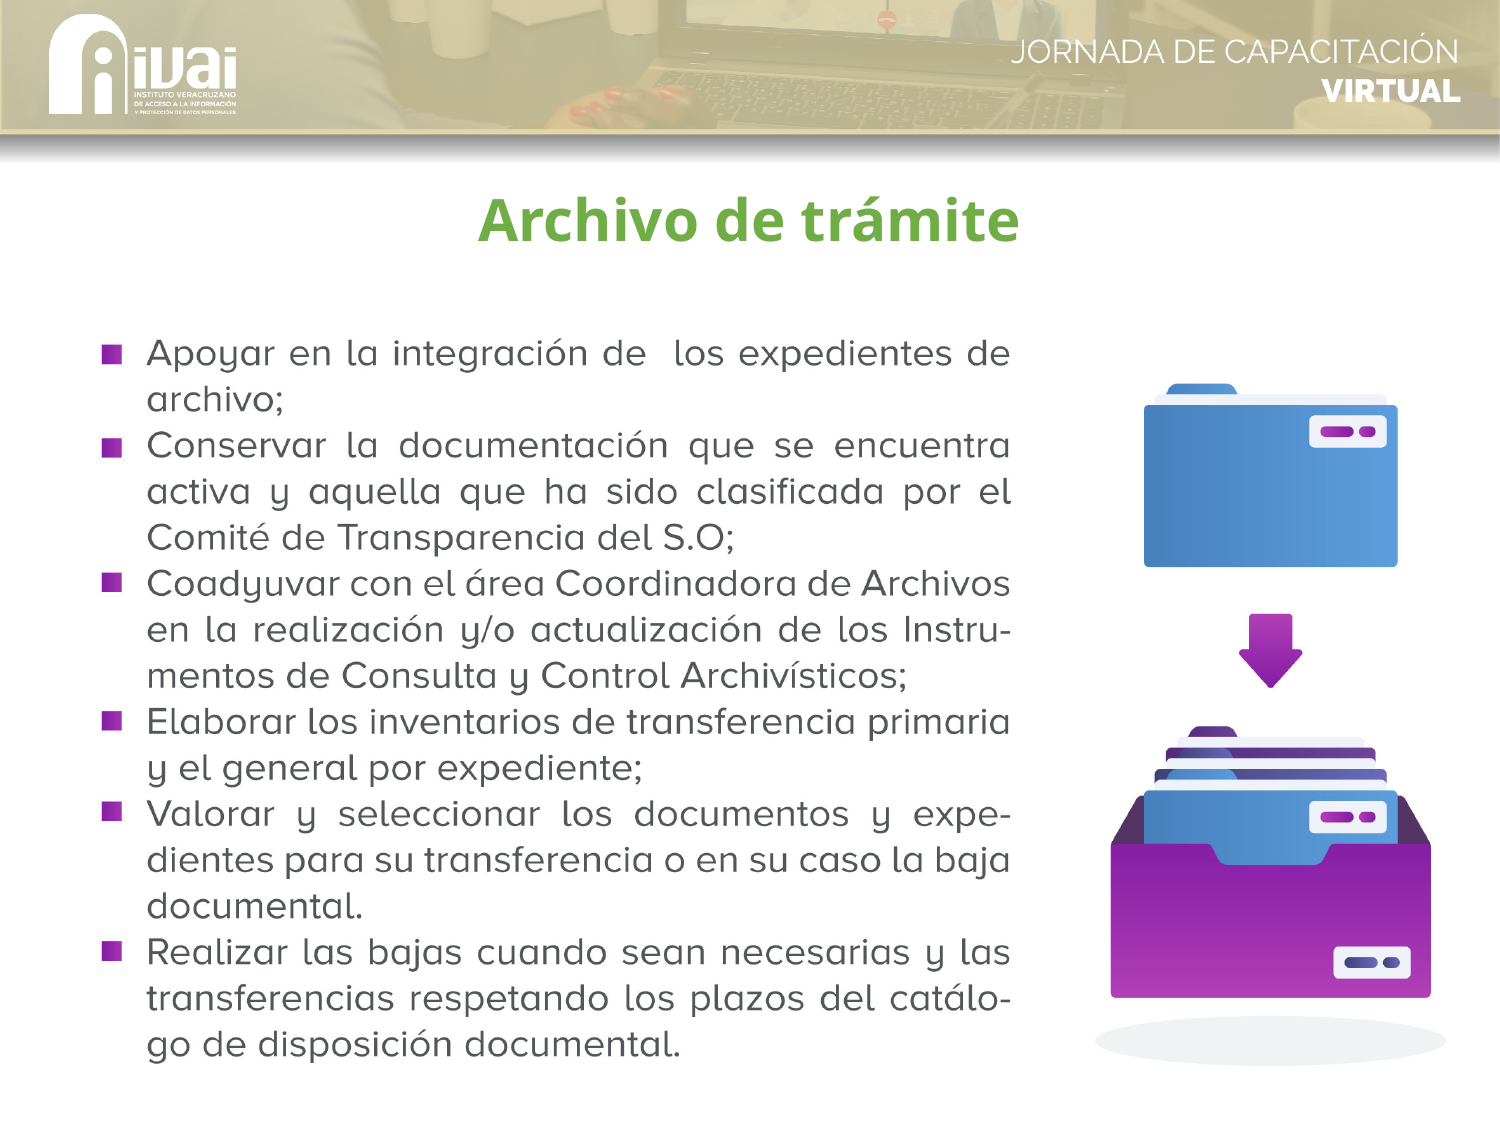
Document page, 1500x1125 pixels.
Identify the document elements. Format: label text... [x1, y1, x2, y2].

picture [0, 277, 1500, 1125]
title Archivo de trámite [103, 168, 1397, 277]
